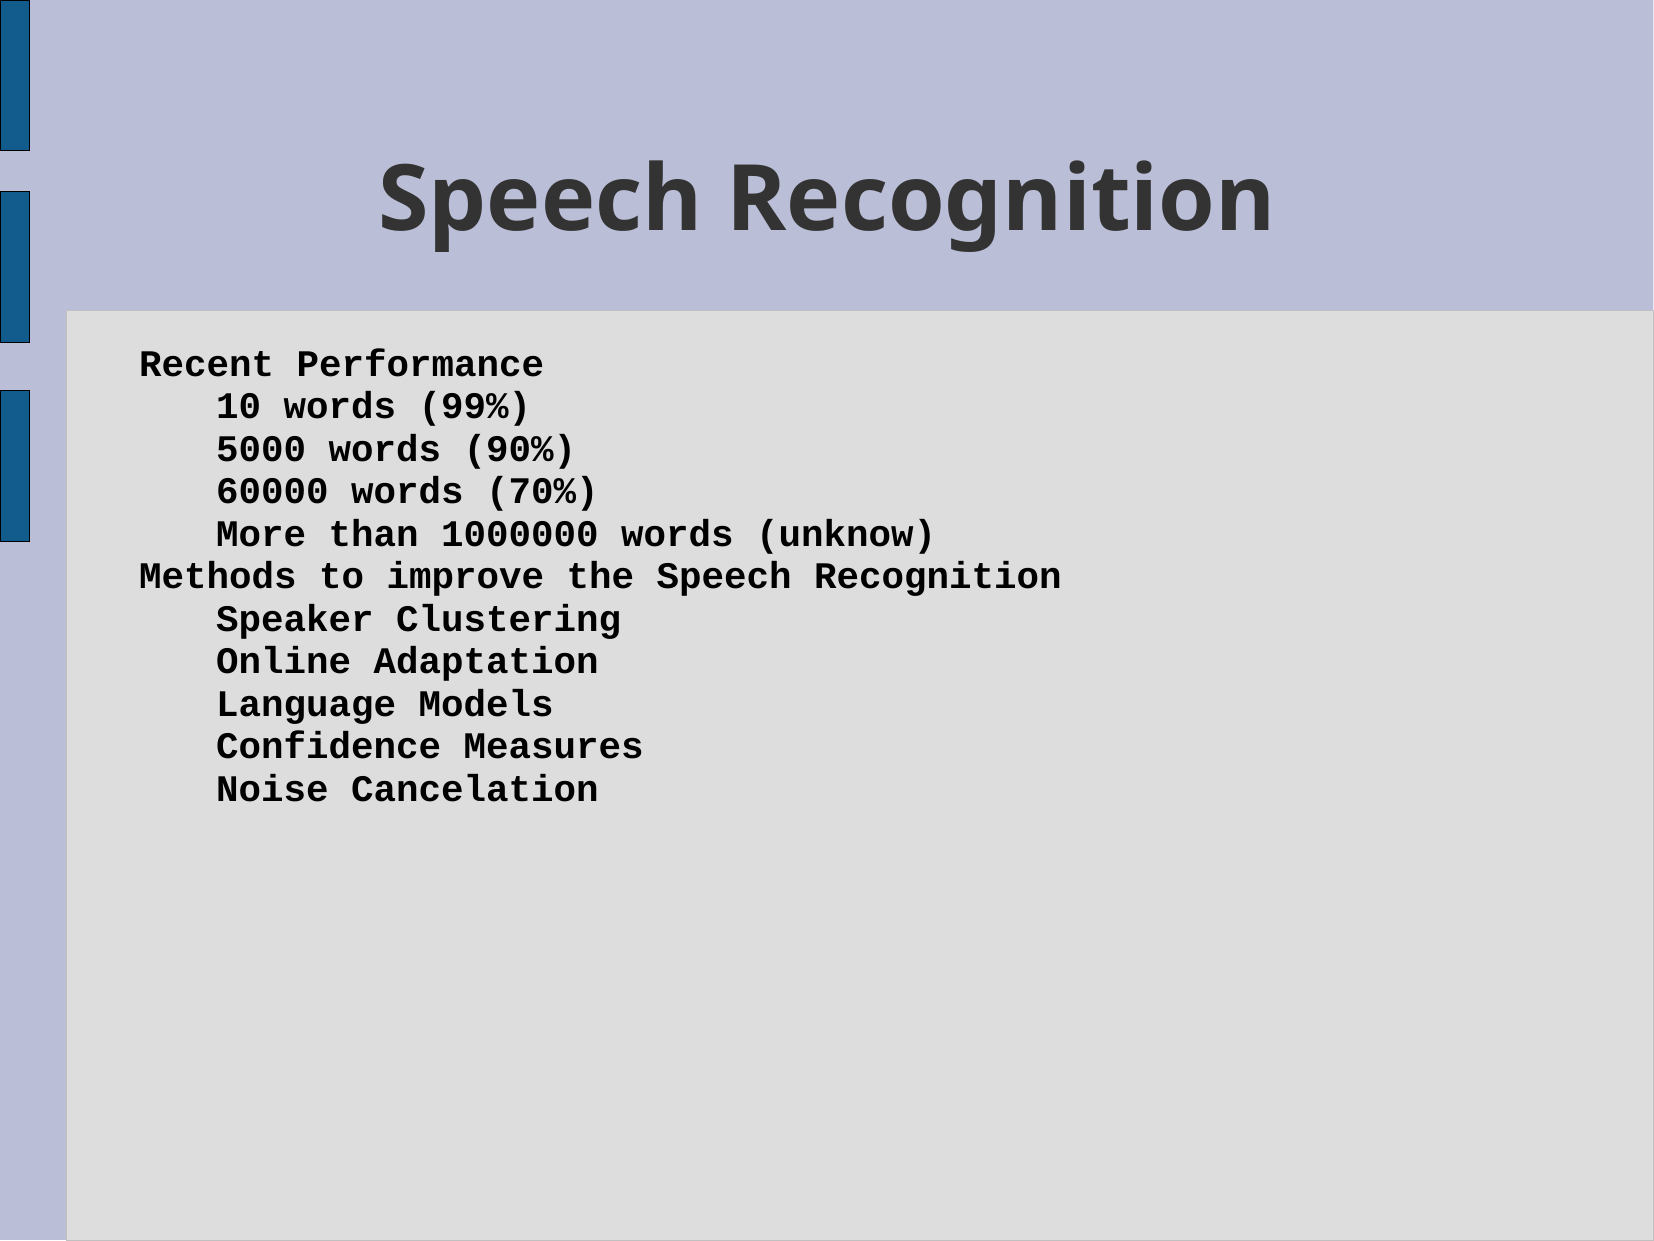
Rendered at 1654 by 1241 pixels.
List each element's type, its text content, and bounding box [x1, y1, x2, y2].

list Recent Performance 10 words (99%) 5000 words (90%) 60000 words (70%) More than 1000000 words (unknow) Methods to improve the Speech Recognition Speaker Clustering Online Adaptation Language Models Confidence Measures Noise Cancelation [121, 344, 1534, 1127]
title Speech Recognition [121, 91, 1534, 299]
